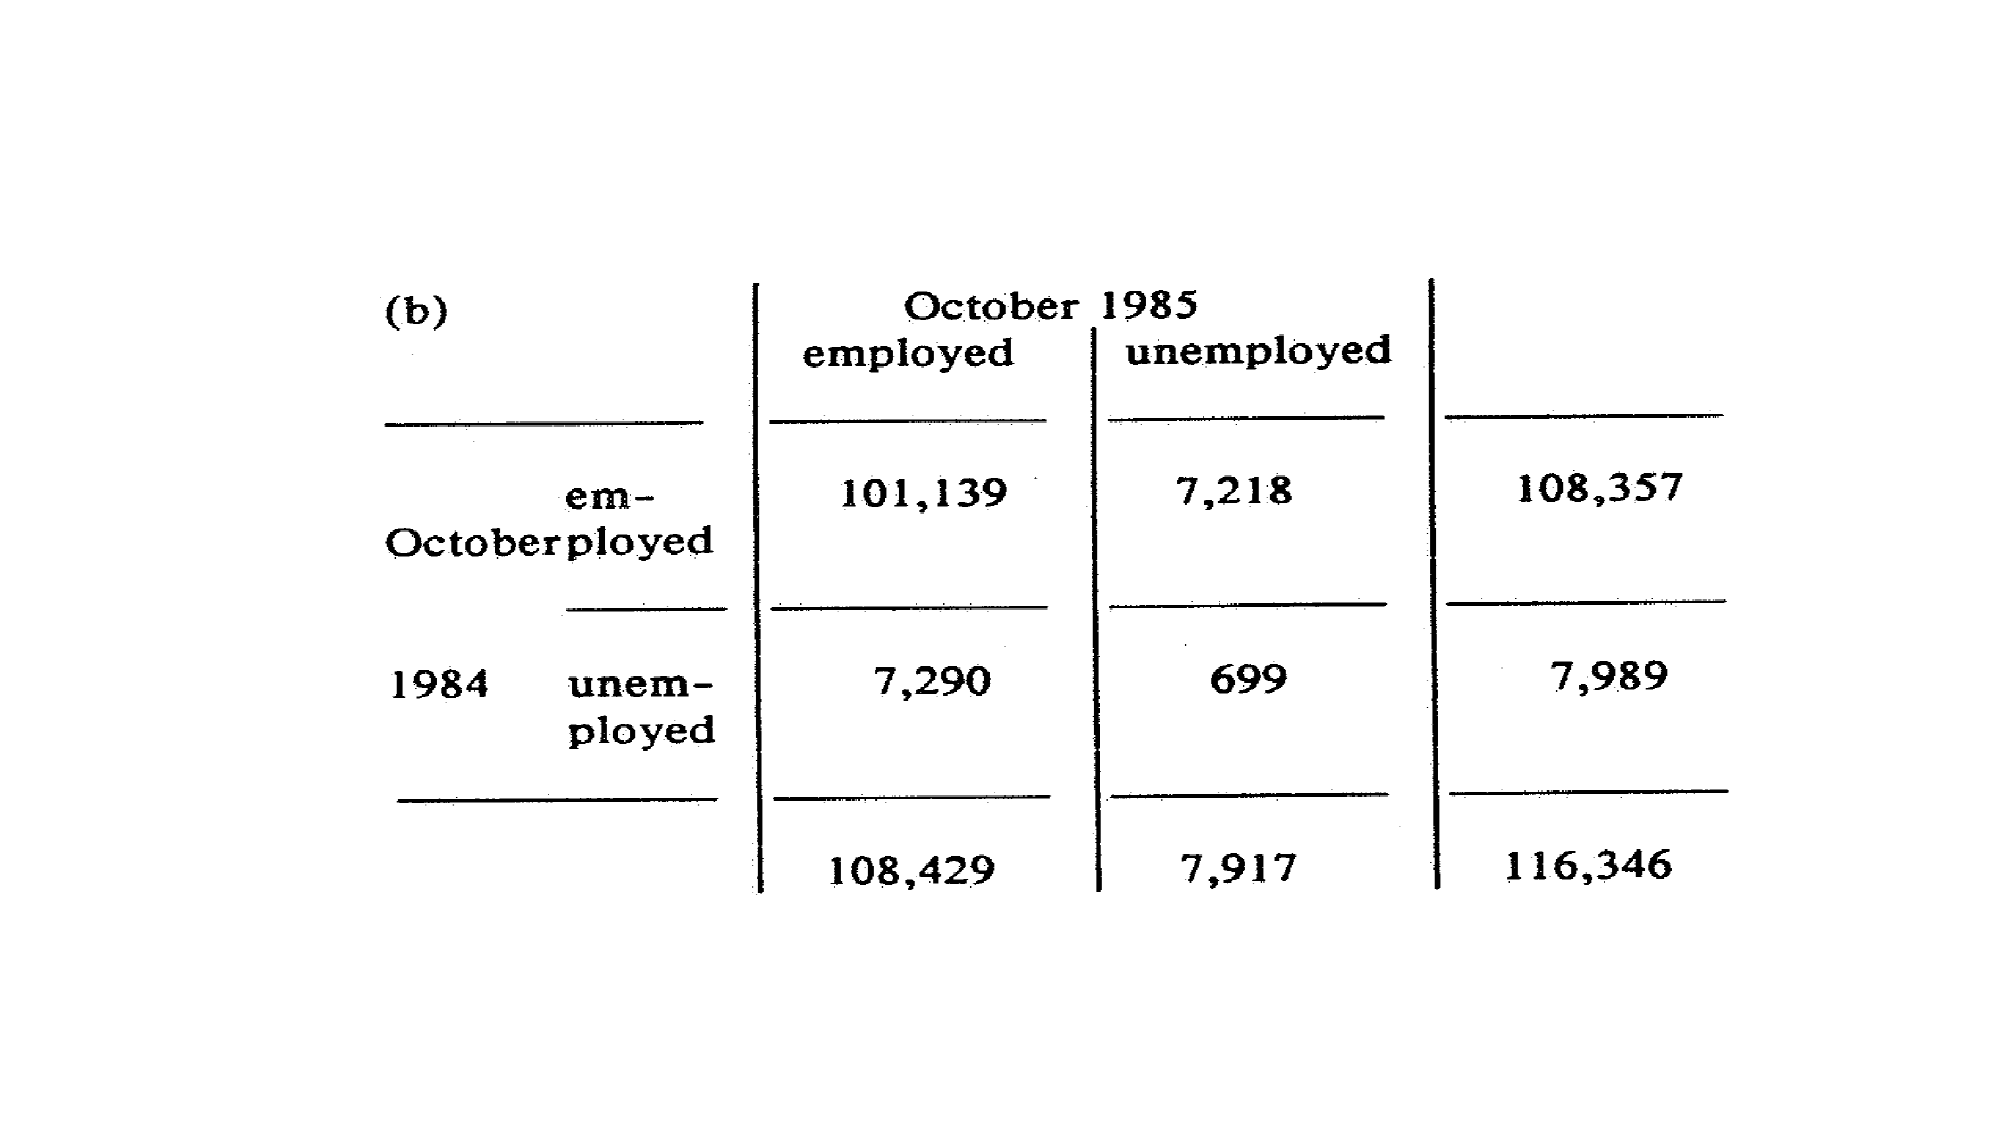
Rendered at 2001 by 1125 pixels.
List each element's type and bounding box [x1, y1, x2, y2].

picture [315, 185, 1857, 932]
